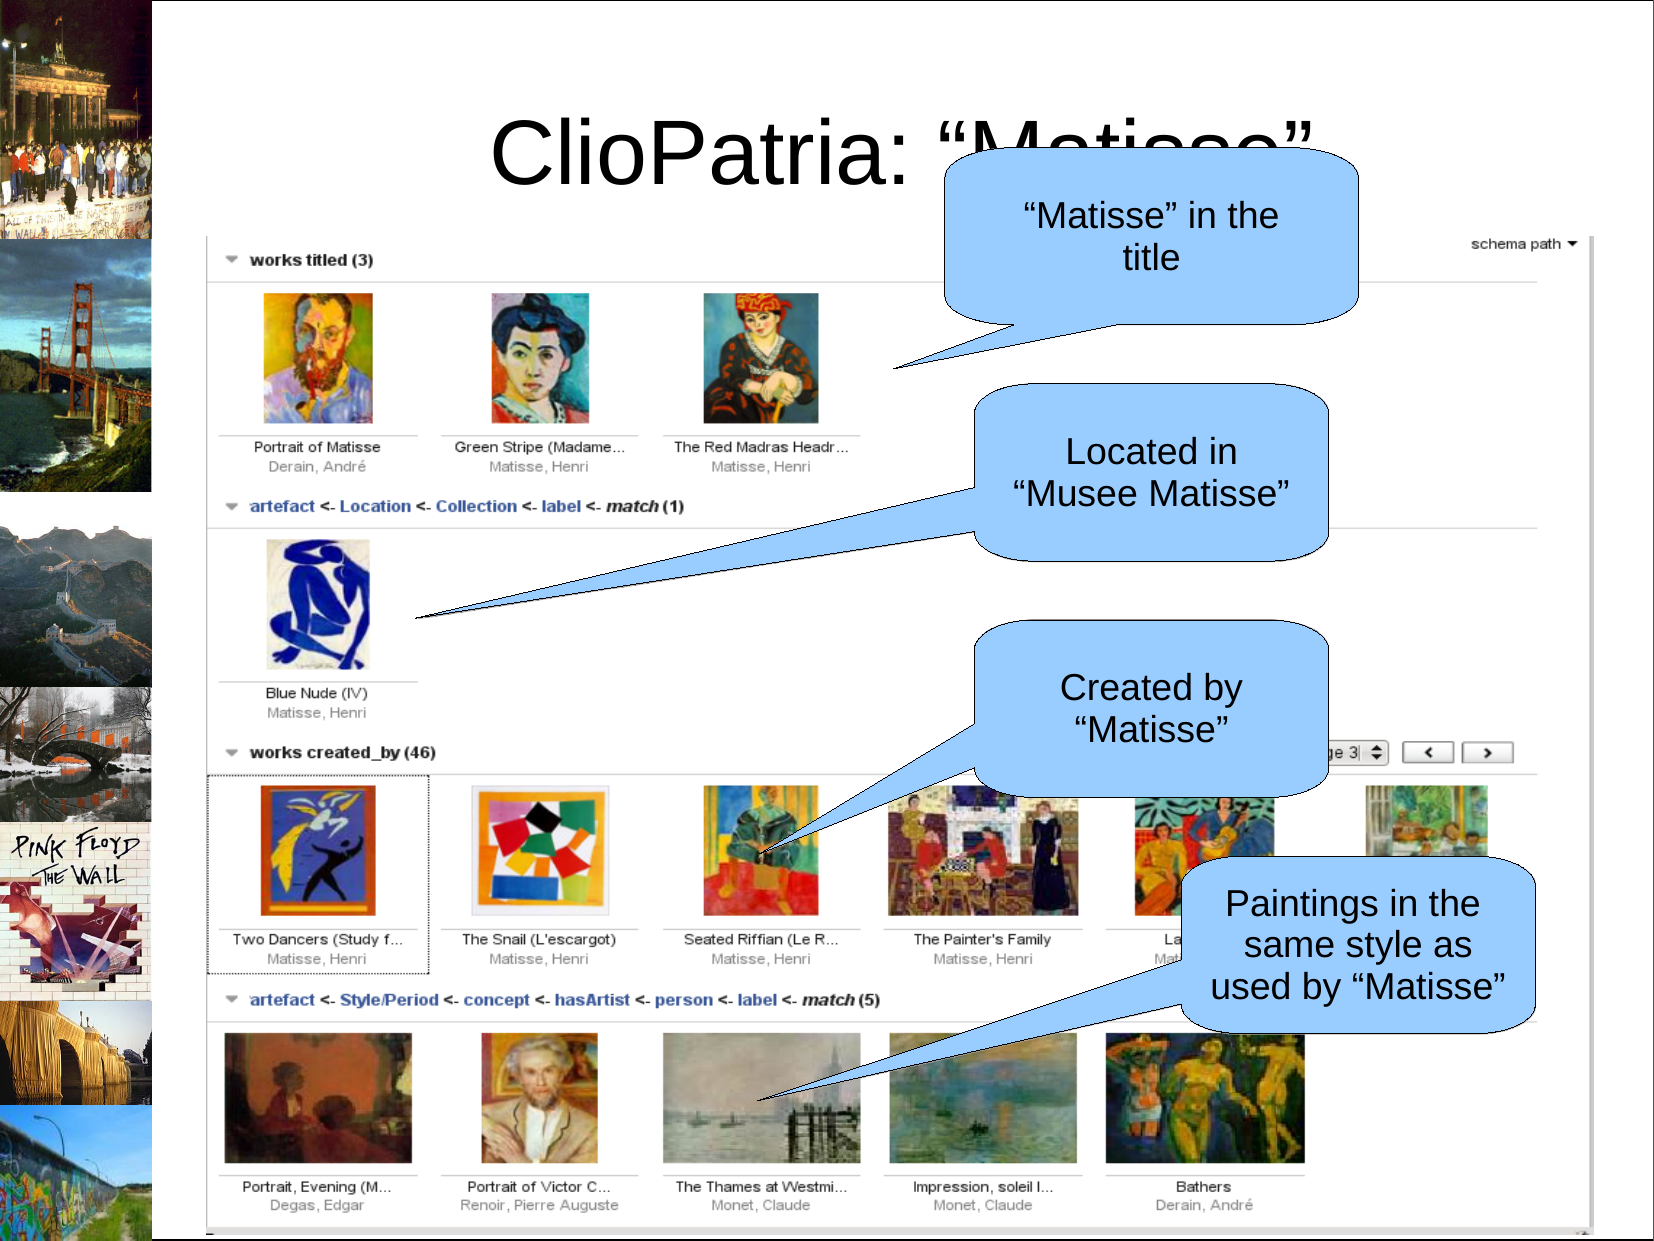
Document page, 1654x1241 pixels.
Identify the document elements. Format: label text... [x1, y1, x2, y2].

text_box Created by “Matisse” [759, 620, 1329, 854]
text_box Located in “Musee Matisse” [415, 383, 1329, 619]
text_box “Matisse” in the title [893, 147, 1359, 369]
text_box Paintings in the same style as used by “Matisse” [757, 856, 1536, 1101]
picture [206, 236, 1594, 1235]
picture [0, 0, 152, 1241]
title ClioPatria: “Matisse” [234, 23, 1571, 236]
